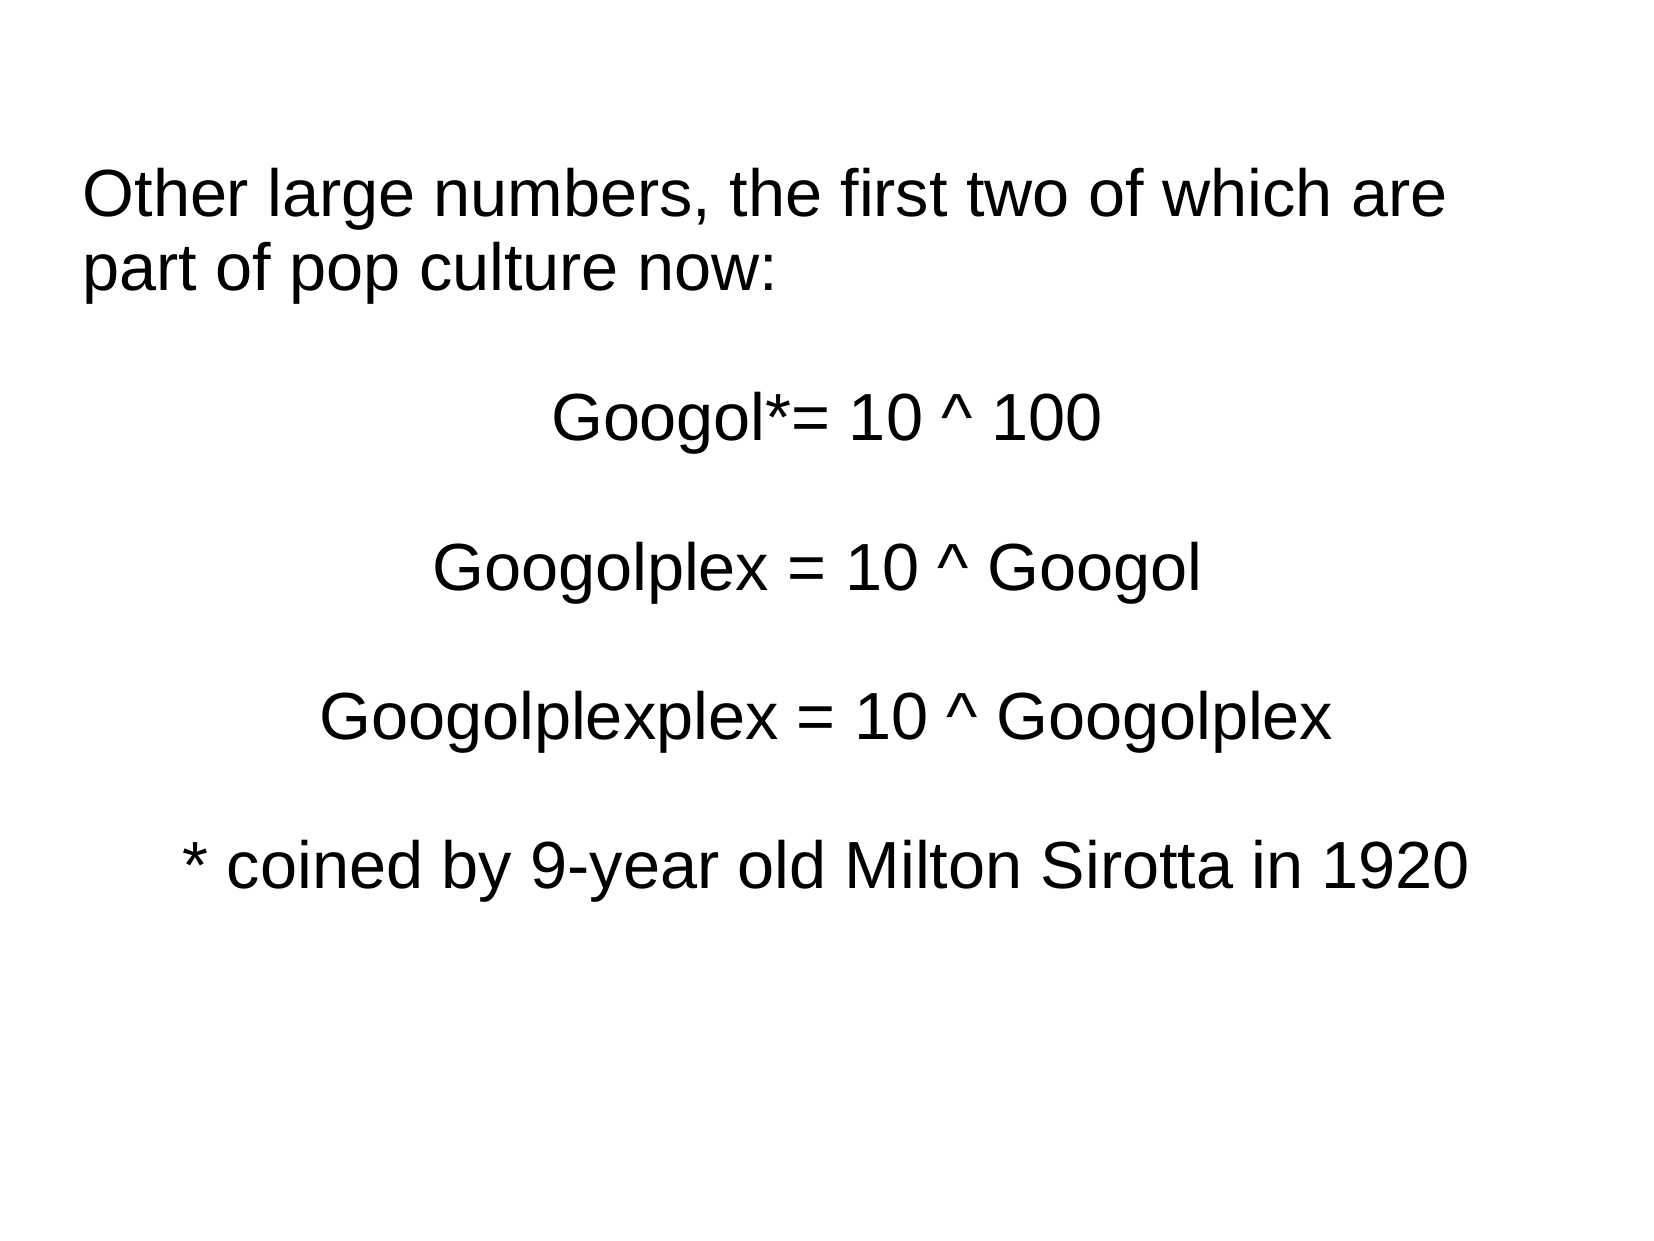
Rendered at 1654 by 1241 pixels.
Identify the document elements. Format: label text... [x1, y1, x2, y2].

subtitle Other large numbers, the first two of which are part of pop culture now: Googol*= 10 ^ 100 Googolplex = 10 ^ Googol Googolplexplex = 10 ^ Googolplex * coined by 9-year old Milton Sirotta in 1920 [82, 49, 1571, 1010]
